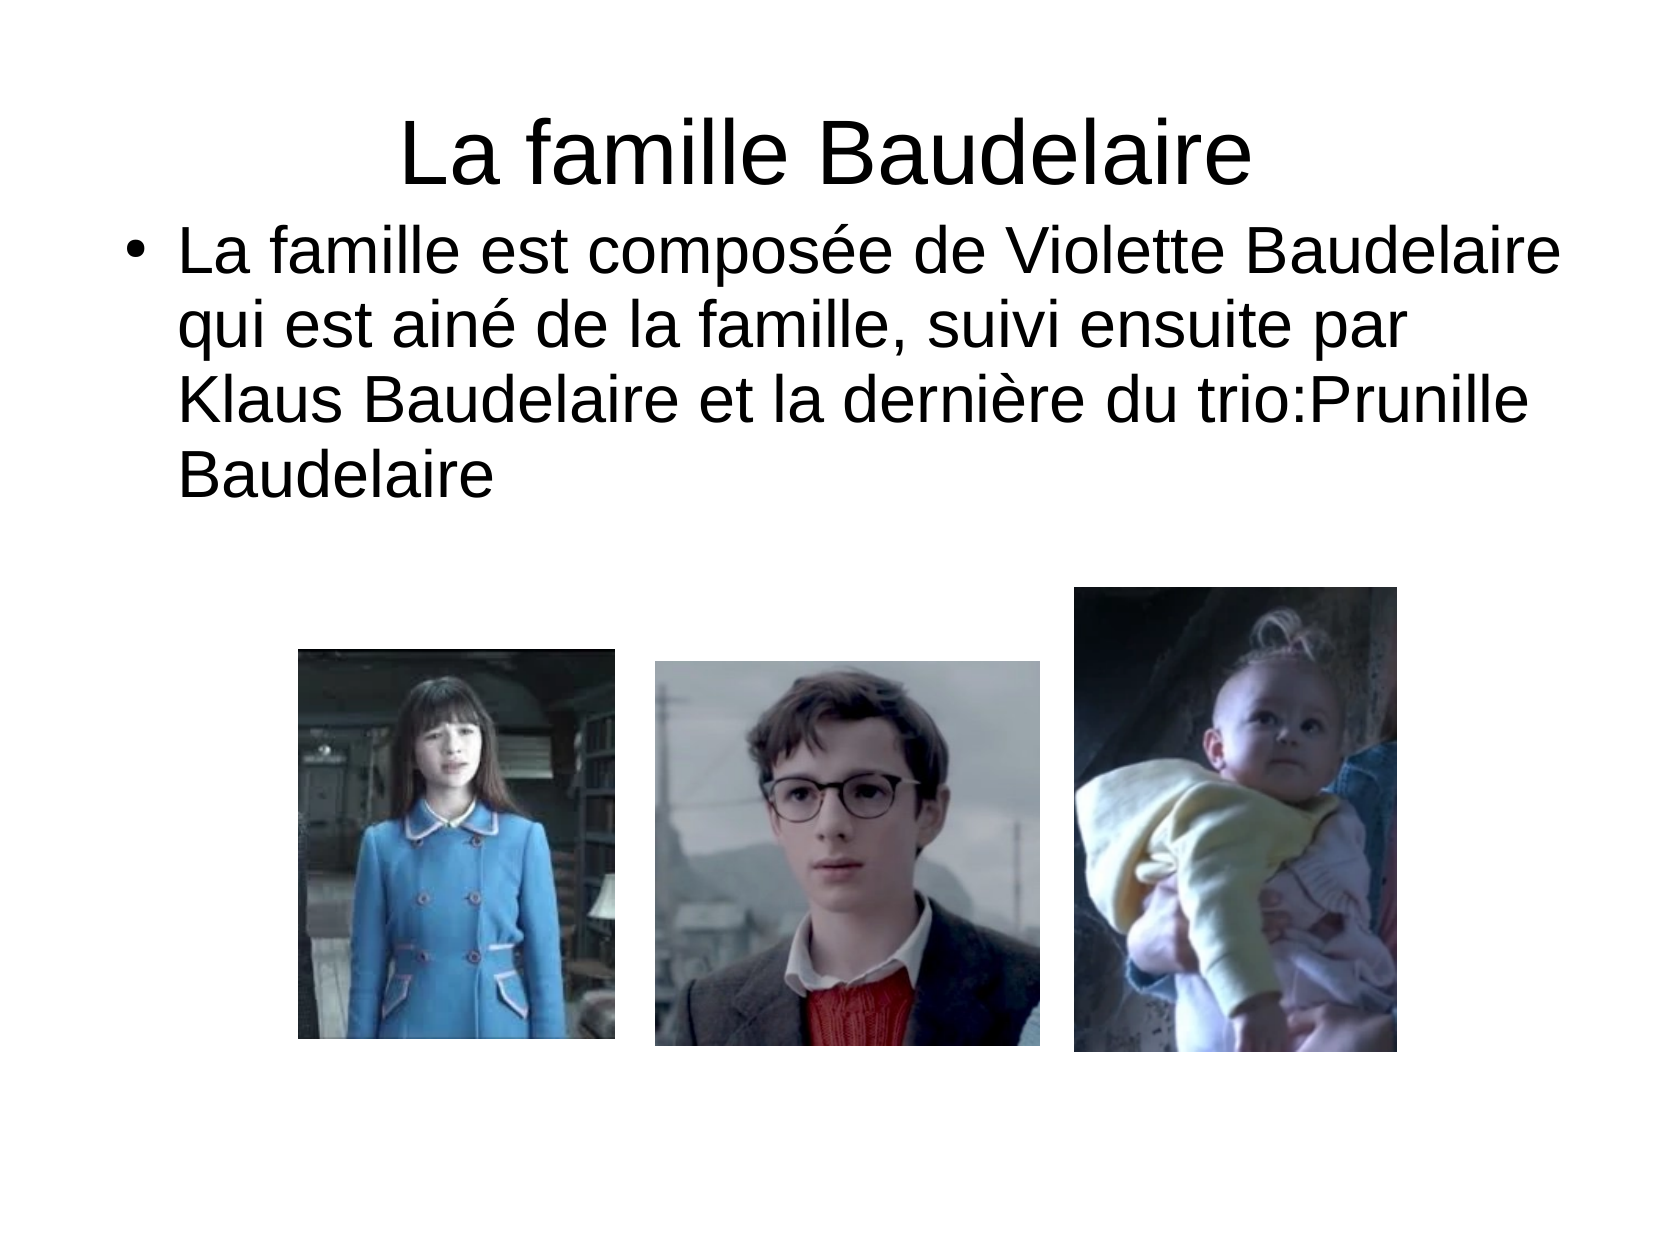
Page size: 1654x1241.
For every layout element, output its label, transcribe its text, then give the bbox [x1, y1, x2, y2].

picture [655, 661, 1040, 1046]
title La famille Baudelaire [82, 49, 1571, 257]
picture [1074, 587, 1397, 1052]
picture [298, 649, 615, 1039]
list La famille est composée de Violette Baudelaire qui est ainé de la famille, suivi ensuite par Klaus Baudelaire et la dernière du trio:Prunille Baudelaire [106, 212, 1583, 1169]
